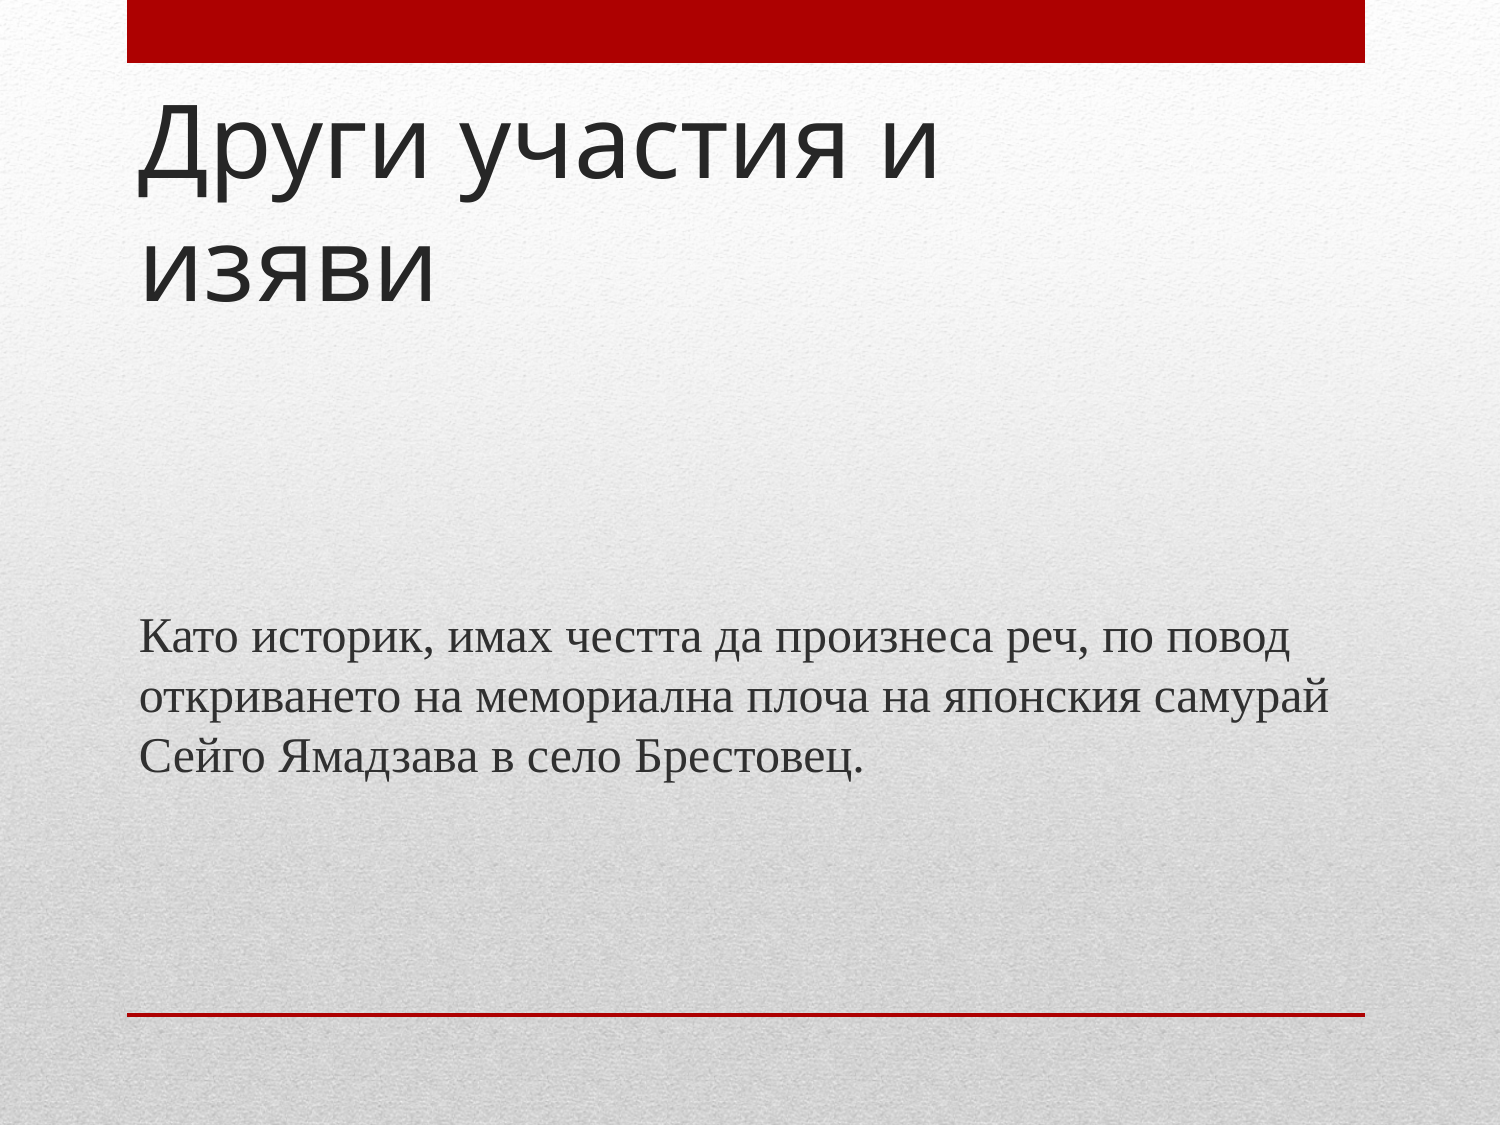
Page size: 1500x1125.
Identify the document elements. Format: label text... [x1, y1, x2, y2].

list Като историк, имах честта да произнеса реч, по повод откриването на мемориална плоча на японския самурай Сейго Ямадзава в село Брестовец. [123, 373, 1362, 1012]
title Други участия и изяви [123, 66, 1237, 329]
